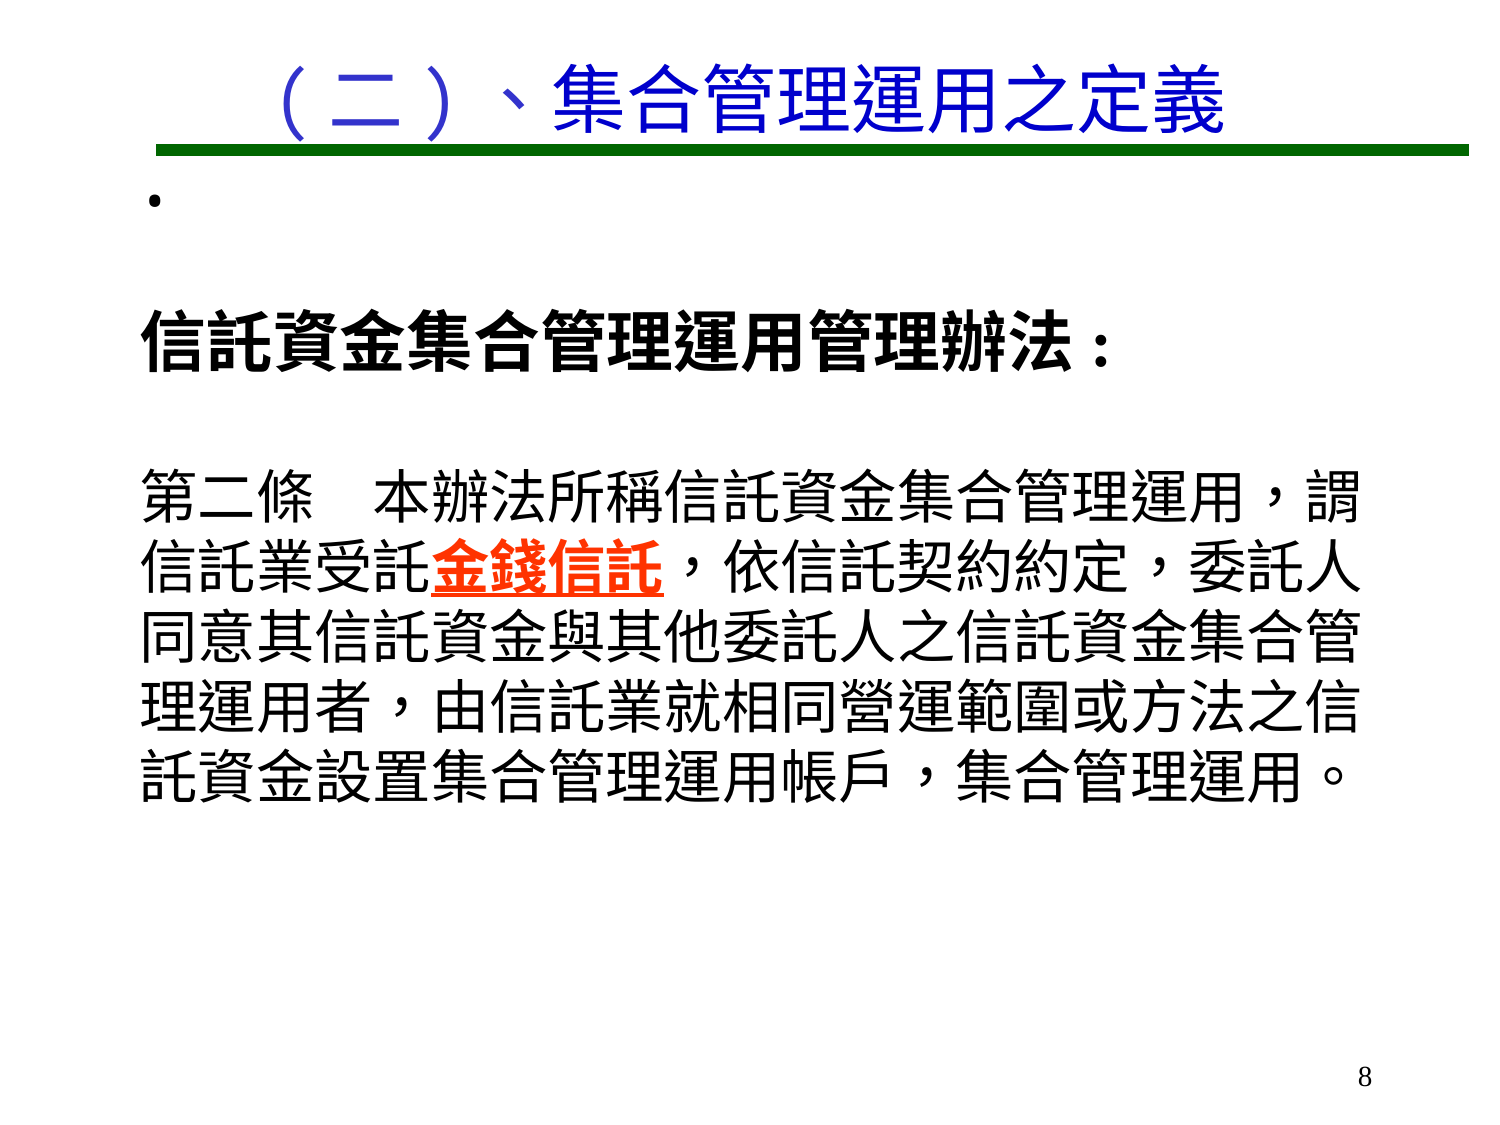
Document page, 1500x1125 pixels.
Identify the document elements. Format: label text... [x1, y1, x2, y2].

text_box 信託資金集合管理運用管理辦法: 第二條 本辦法所稱信託資金集合管理運用，謂信託業受託金錢信託，依信託契約約定，委託人同意其信託資金與其他委託人之信託資金集合管理運用者，由信託業就相同營運範圍或方法之信託資金設置集合管理運用帳戶，集合管理運用。 [124, 162, 1389, 1125]
text_box (二)、集合管理運用之定義 [112, 0, 1388, 150]
text_box <編號> [1074, 1049, 1388, 1100]
